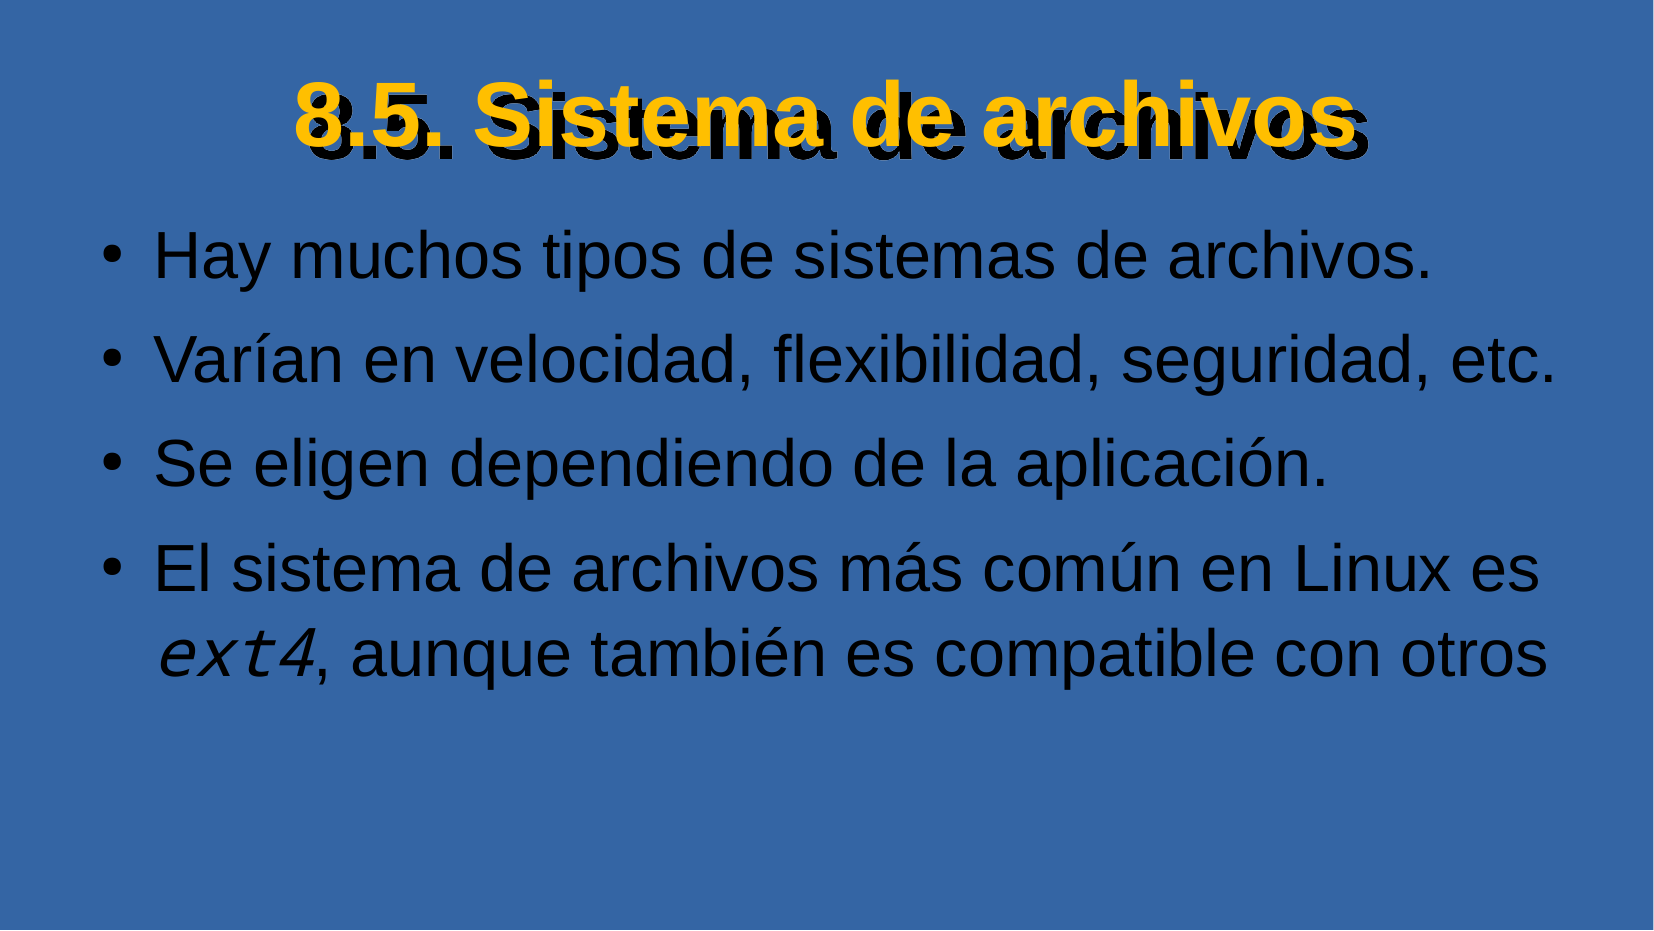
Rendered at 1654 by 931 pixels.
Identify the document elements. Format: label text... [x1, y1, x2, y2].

title 8.5. Sistema de archivos [82, 37, 1571, 193]
list Hay muchos tipos de sistemas de archivos. Varían en velocidad, flexibilidad, seguridad, etc. Se eligen dependiendo de la aplicación. El sistema de archivos más común en Linux es ext4, aunque también es compatible con otros [82, 217, 1571, 758]
